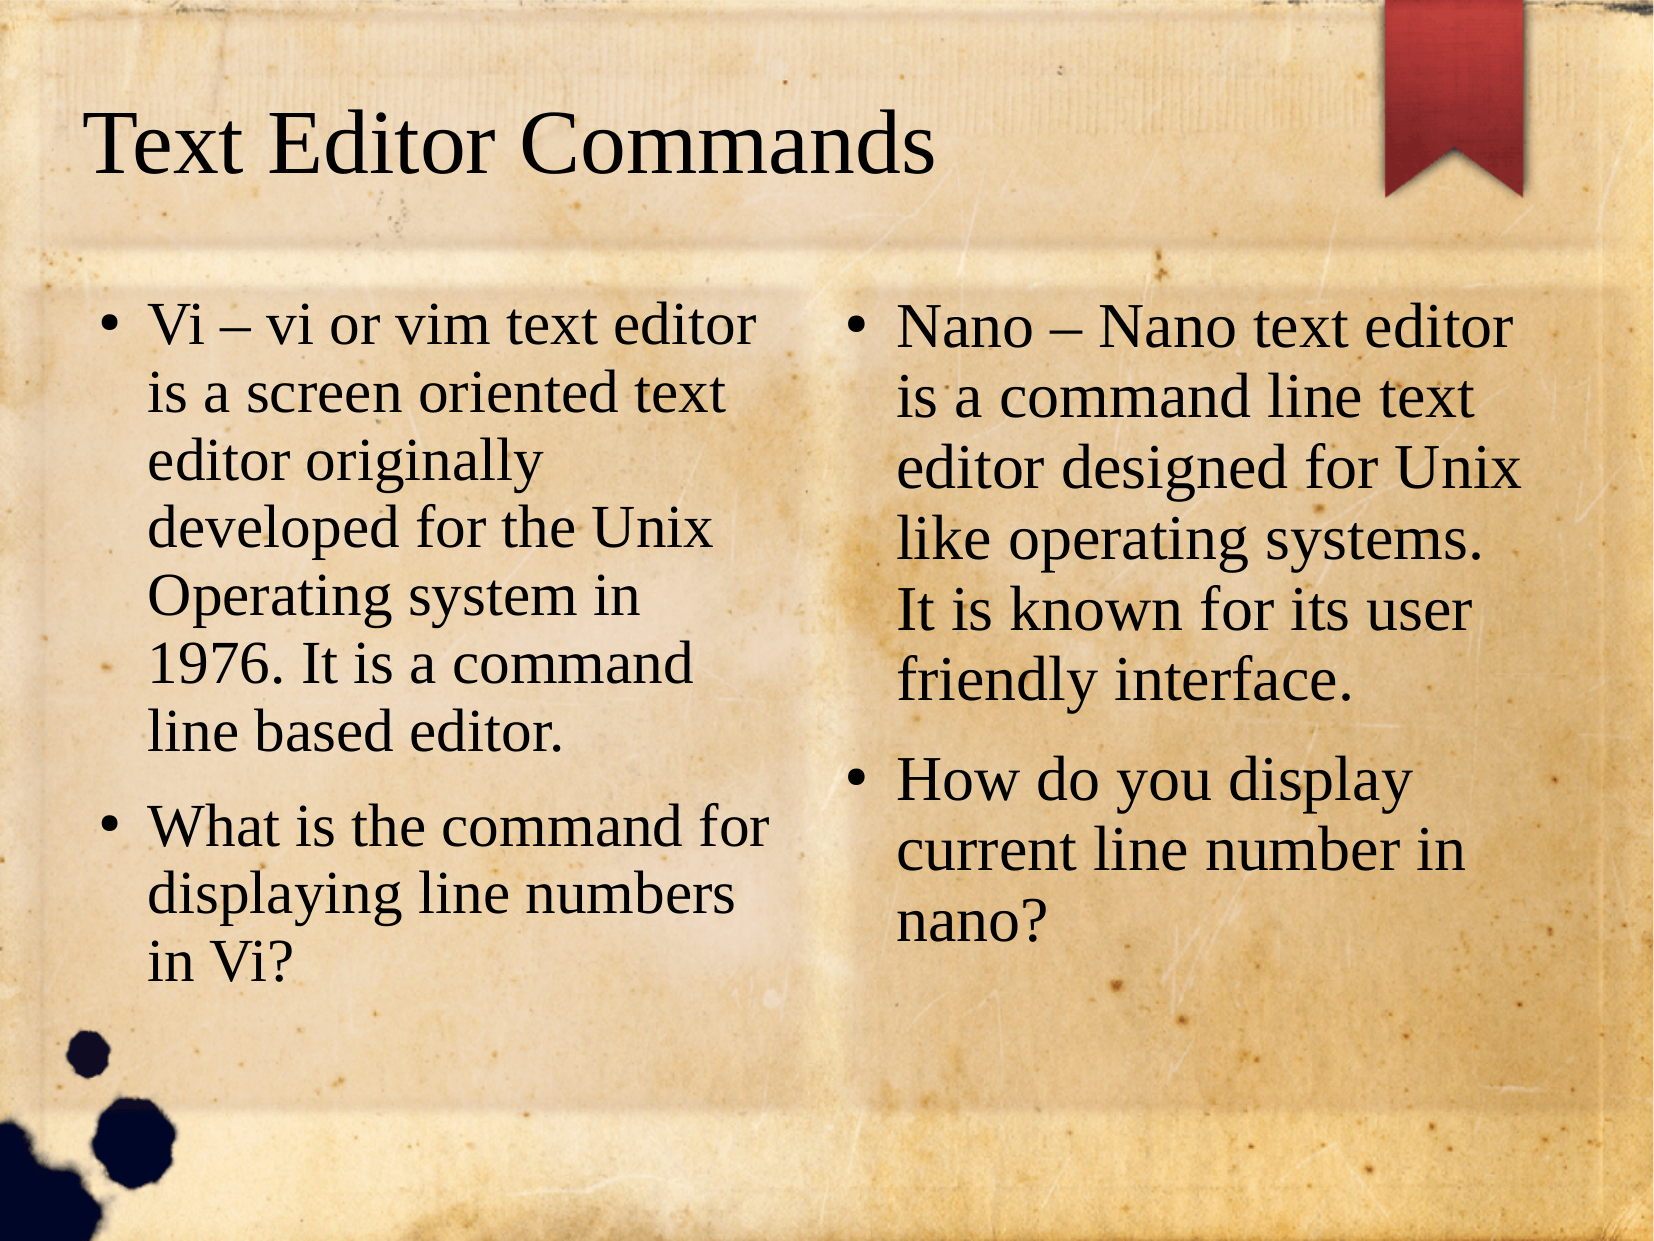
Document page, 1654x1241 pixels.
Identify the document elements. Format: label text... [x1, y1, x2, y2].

picture [0, 0, 1654, 1241]
title Text Editor Commands [82, 49, 1347, 237]
list Vi – vi or vim text editor is a screen oriented text editor originally developed for the Unix Operating system in 1976. It is a command line based editor. What is the command for displaying line numbers in Vi? [82, 290, 793, 1010]
list Nano – Nano text editor is a command line text editor designed for Unix like operating systems. It is known for its user friendly interface. How do you display current line number in nano? [828, 290, 1539, 1010]
